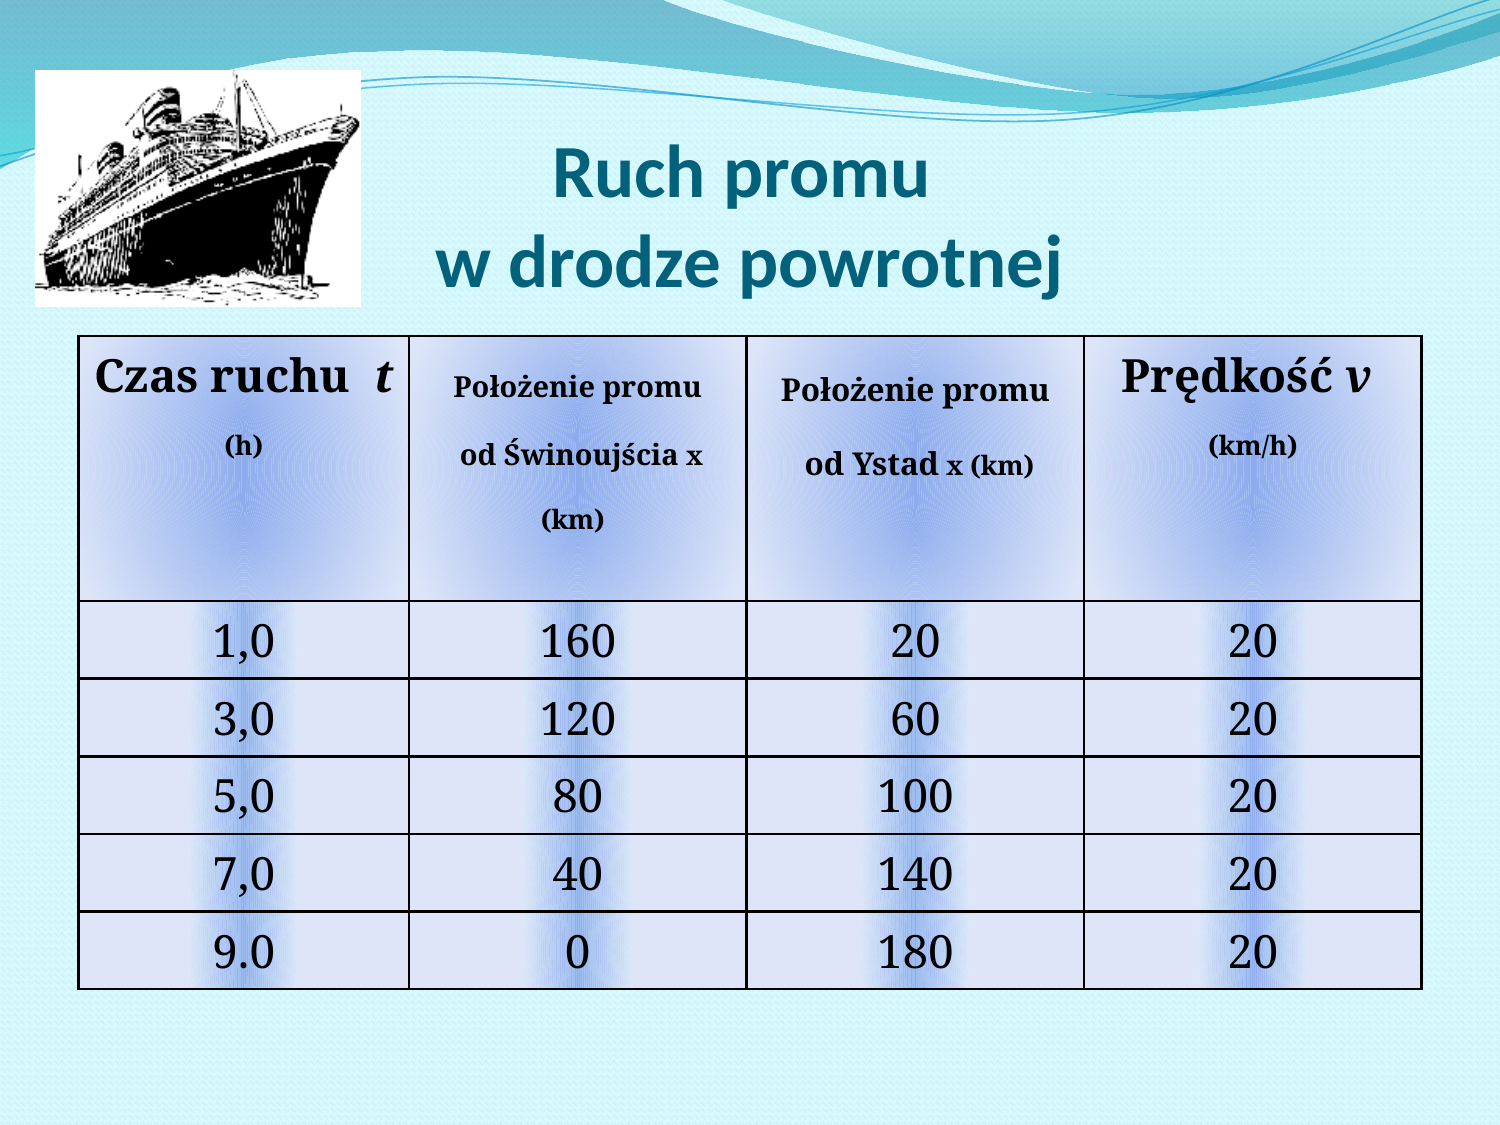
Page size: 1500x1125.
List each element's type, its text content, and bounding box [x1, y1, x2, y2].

table_cell 20 [1085, 680, 1420, 755]
table_cell 140 [748, 835, 1083, 910]
table_cell 9.0 [80, 913, 408, 988]
table_cell 3,0 [80, 680, 408, 755]
table_cell 120 [410, 680, 745, 755]
table_cell 60 [748, 680, 1083, 755]
table_header Prędkość v (km/h) [1085, 337, 1420, 600]
title Ruch promu w drodze powrotnej [361, 115, 1425, 303]
table_cell 20 [1085, 913, 1420, 988]
table_cell 5,0 [80, 758, 408, 833]
table_cell 20 [1085, 758, 1420, 833]
table_cell 20 [1085, 602, 1420, 677]
table_cell 160 [410, 602, 745, 677]
table_cell 0 [410, 913, 745, 988]
table_cell 7,0 [80, 835, 408, 910]
table_header Położenie promu od Ystad x (km) [748, 337, 1083, 600]
table_cell 180 [748, 913, 1083, 988]
table_cell 80 [410, 758, 745, 833]
picture [0, 0, 1500, 1125]
table_header Położenie promu od Świnoujścia x (km) [410, 337, 745, 600]
table_header Czas ruchu t (h) [80, 337, 408, 600]
table_cell 40 [410, 835, 745, 910]
table_cell 1,0 [80, 602, 408, 677]
table_cell 20 [748, 602, 1083, 677]
table_cell 20 [1085, 835, 1420, 910]
table_cell 100 [748, 758, 1083, 833]
